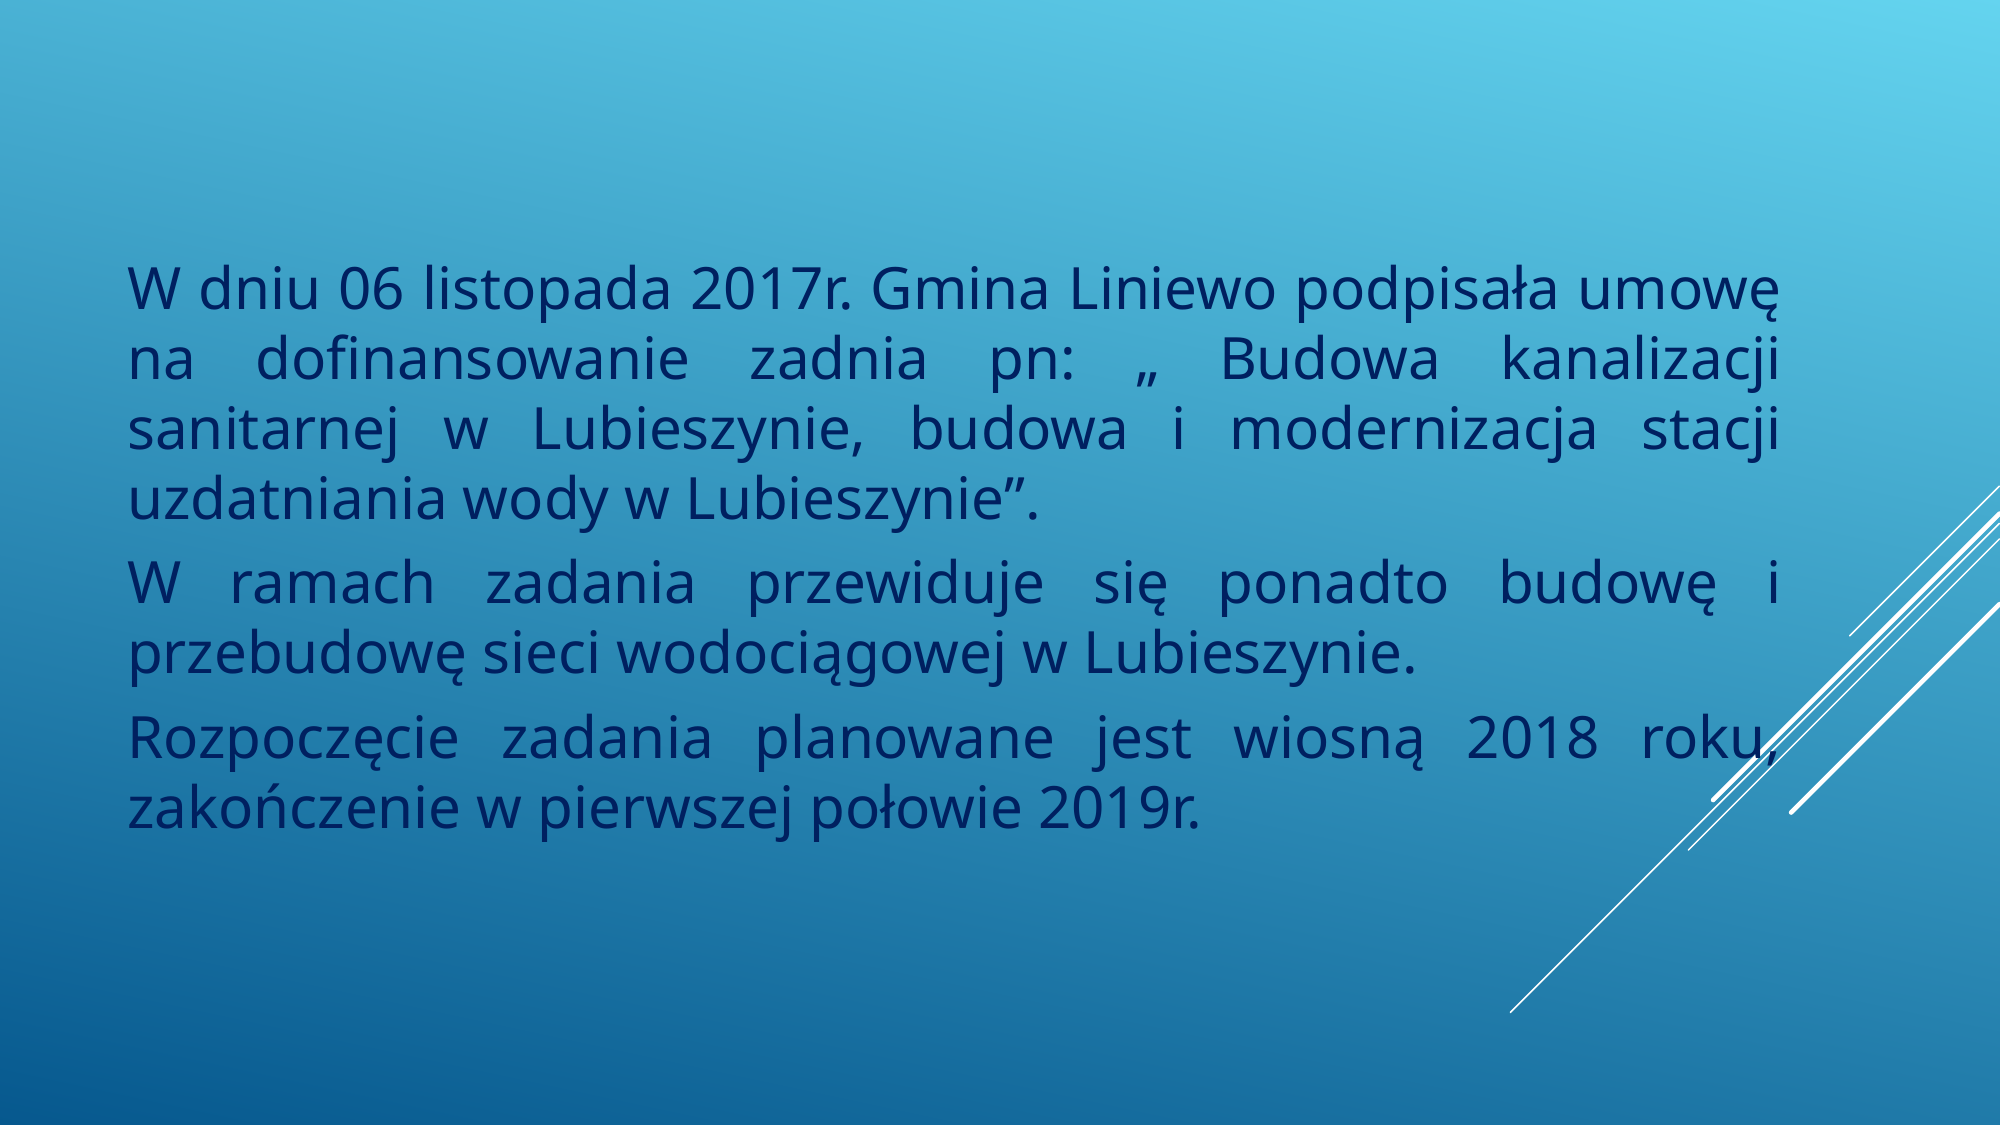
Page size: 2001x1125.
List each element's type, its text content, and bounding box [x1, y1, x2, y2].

list W dniu 06 listopada 2017r. Gmina Liniewo podpisała umowę na dofinansowanie zadnia pn: „ Budowa kanalizacji sanitarnej w Lubieszynie, budowa i modernizacja stacji uzdatniania wody w Lubieszynie”. W ramach zadania przewiduje się ponadto budowę i przebudowę sieci wodociągowej w Lubieszynie. Rozpoczęcie zadania planowane jest wiosną 2018 roku, zakończenie w pierwszej połowie 2019r. [112, 112, 1807, 932]
